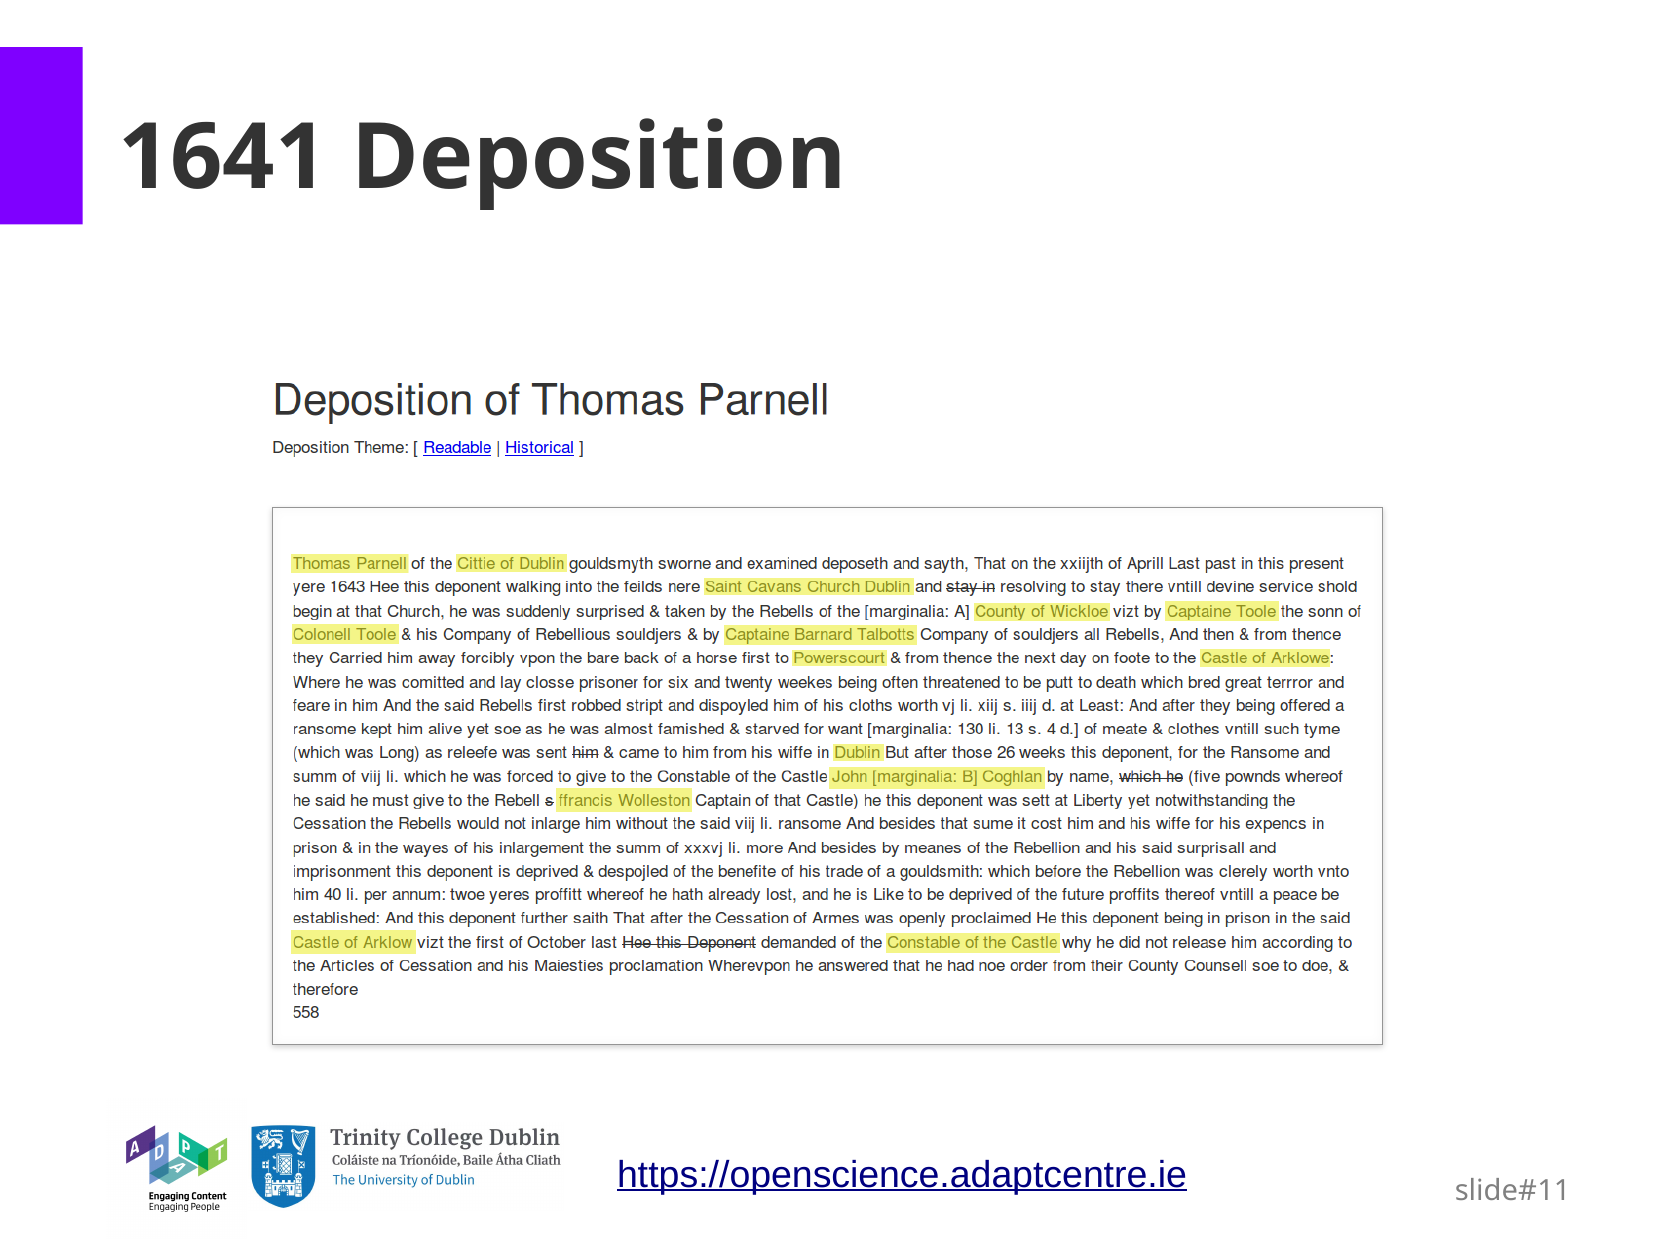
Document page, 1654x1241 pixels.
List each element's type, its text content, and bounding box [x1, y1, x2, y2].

title 1641 Deposition [118, 49, 1571, 257]
picture [256, 354, 1398, 1074]
picture [248, 1122, 564, 1211]
picture [106, 1098, 247, 1239]
